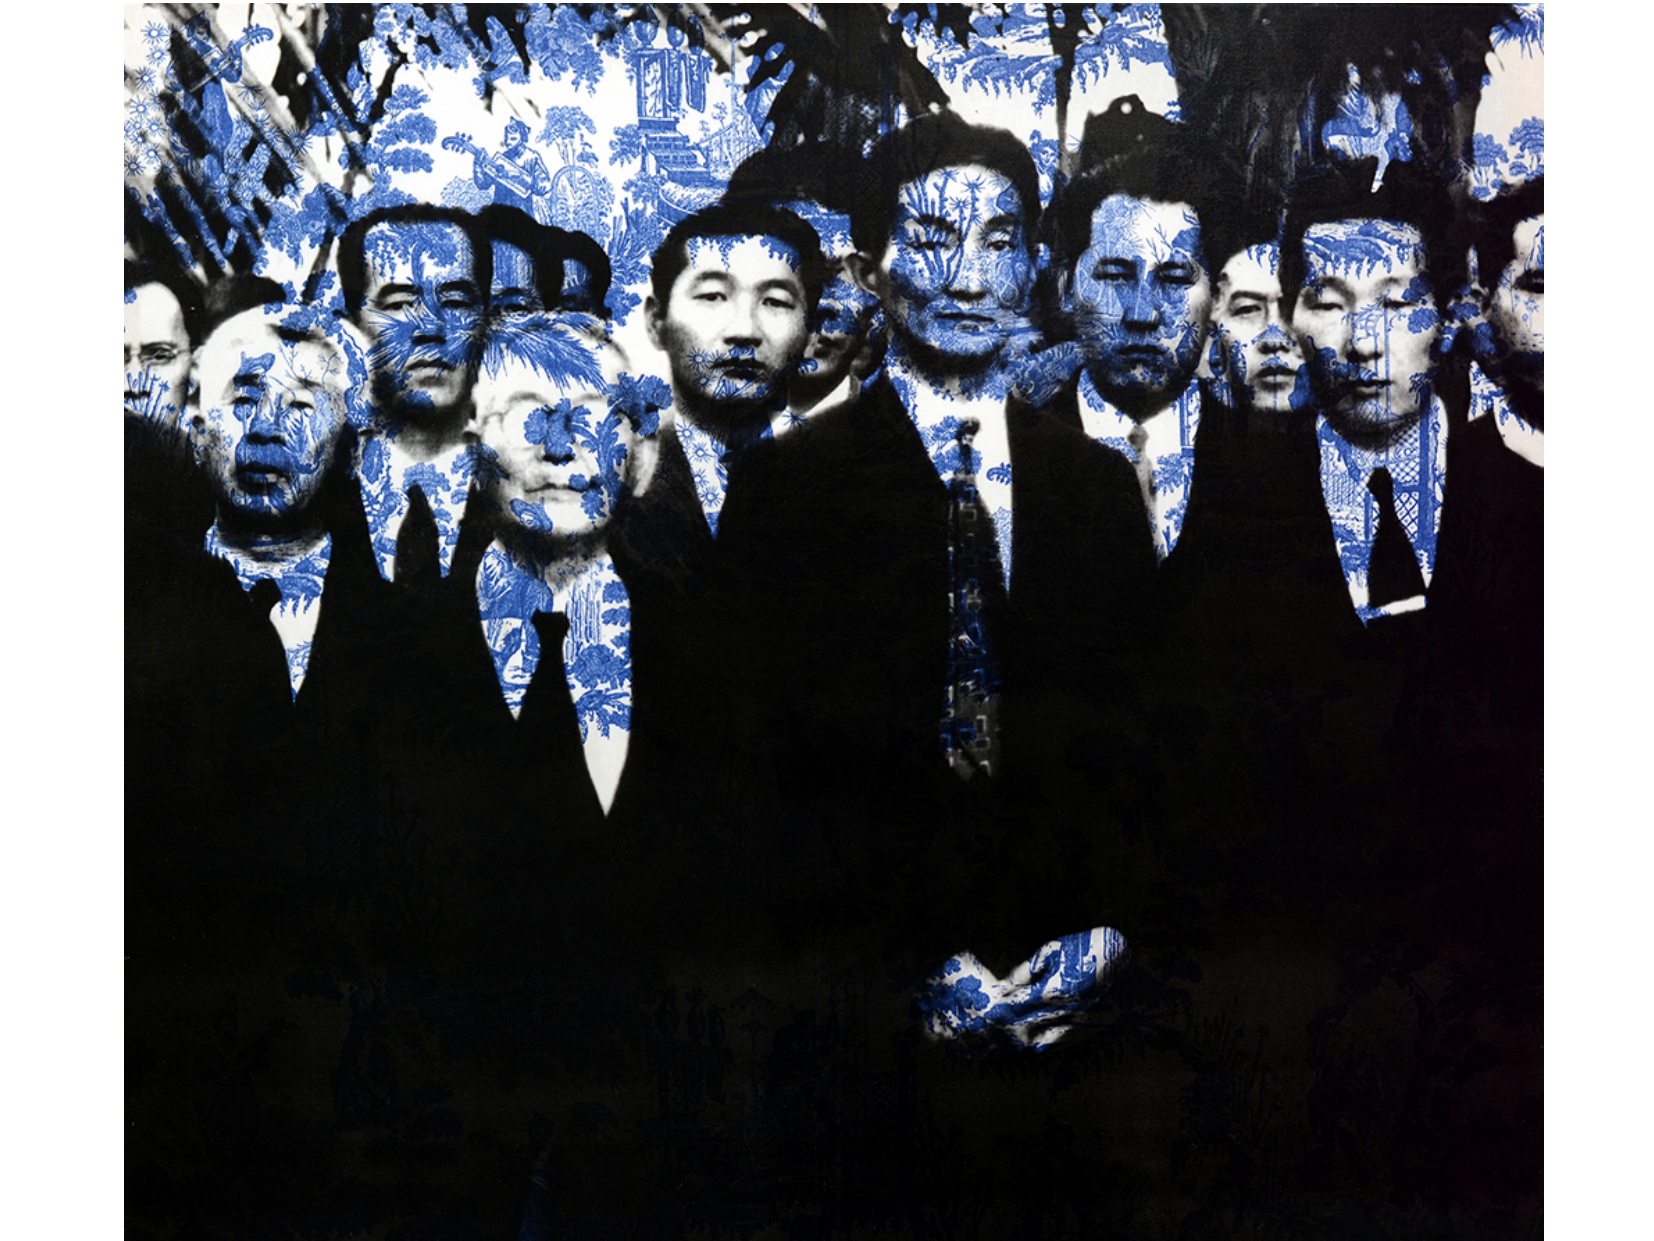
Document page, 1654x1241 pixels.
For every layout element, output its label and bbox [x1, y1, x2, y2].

picture [124, 3, 1544, 1241]
